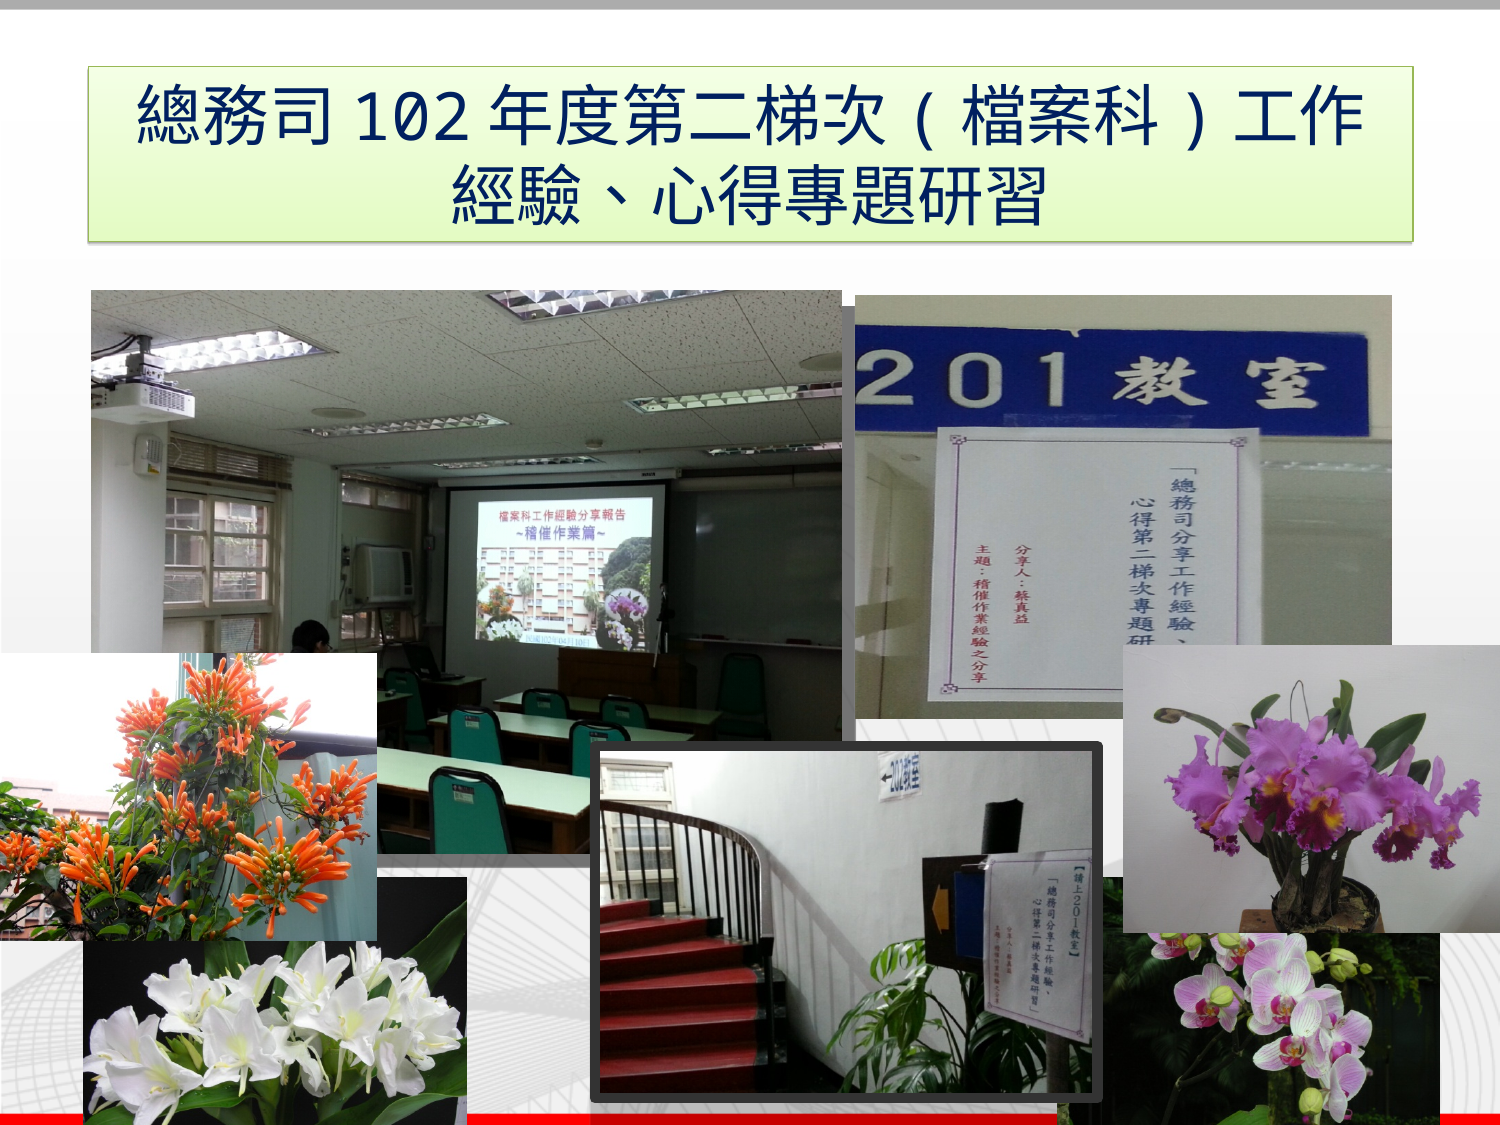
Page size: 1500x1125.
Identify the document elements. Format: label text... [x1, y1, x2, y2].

text_box 總務司102年度第二梯次(檔案科)工作經驗、心得專題研習 [88, 66, 1413, 242]
picture [0, 0, 1500, 1125]
